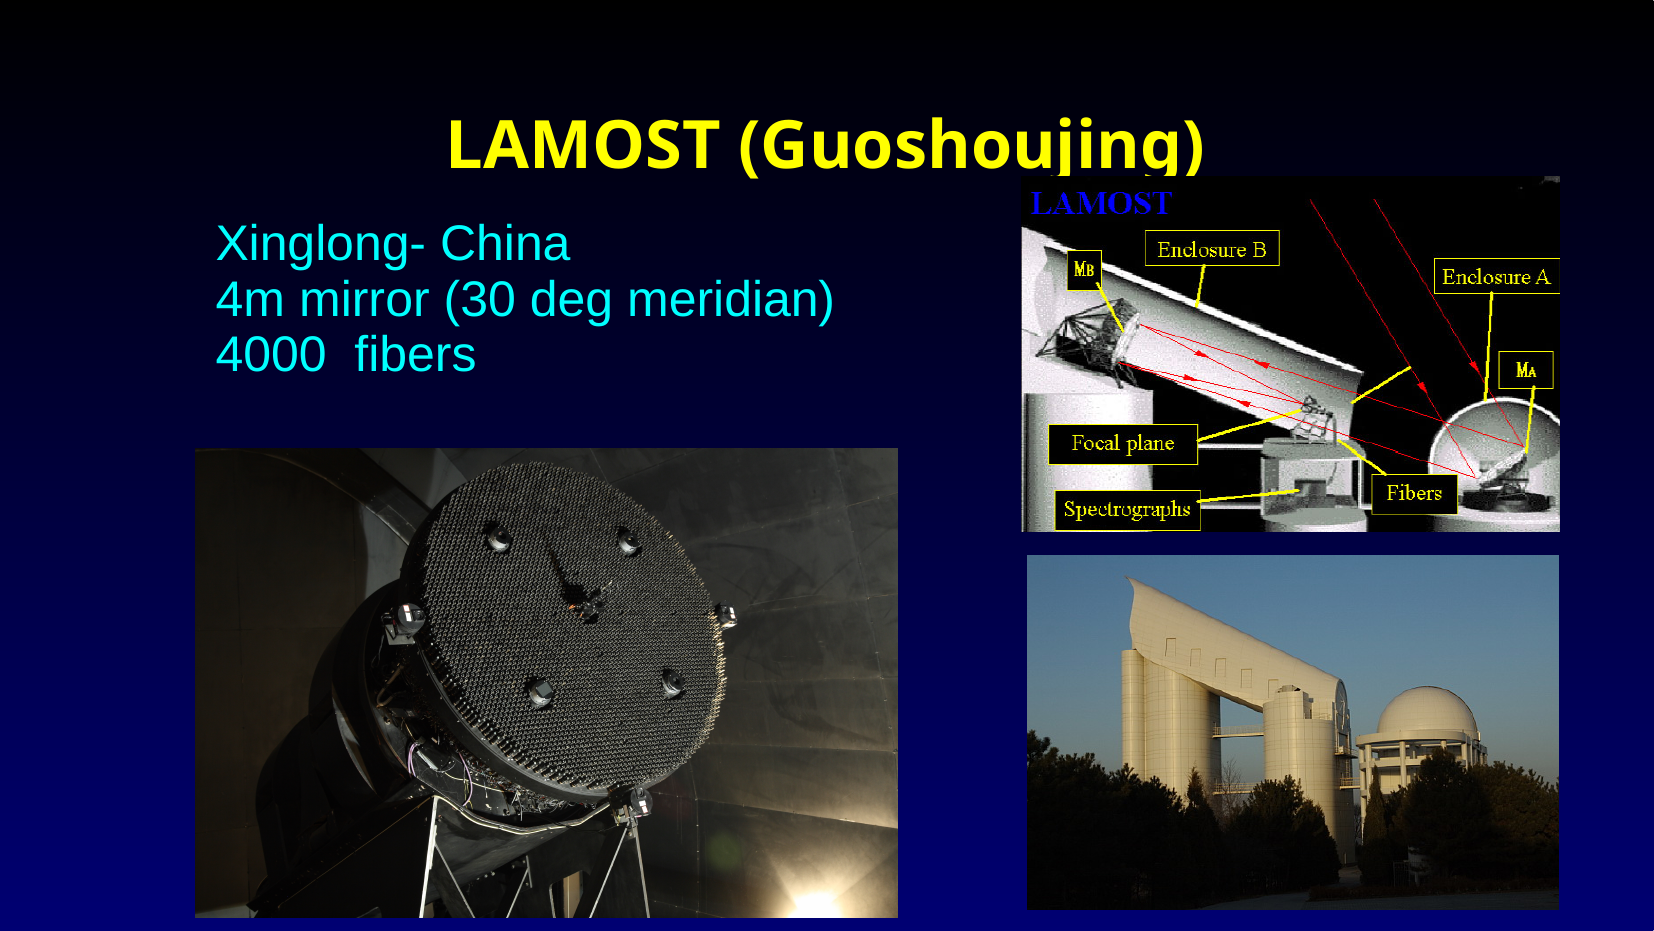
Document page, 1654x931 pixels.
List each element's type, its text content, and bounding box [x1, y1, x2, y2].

picture [195, 448, 898, 918]
picture [1027, 555, 1559, 910]
picture [1021, 176, 1560, 532]
title LAMOST (Guoshoujing) [163, 48, 1506, 237]
text_box Xinglong- China 4m mirror (30 deg meridian) 4000 fibers [200, 207, 955, 390]
